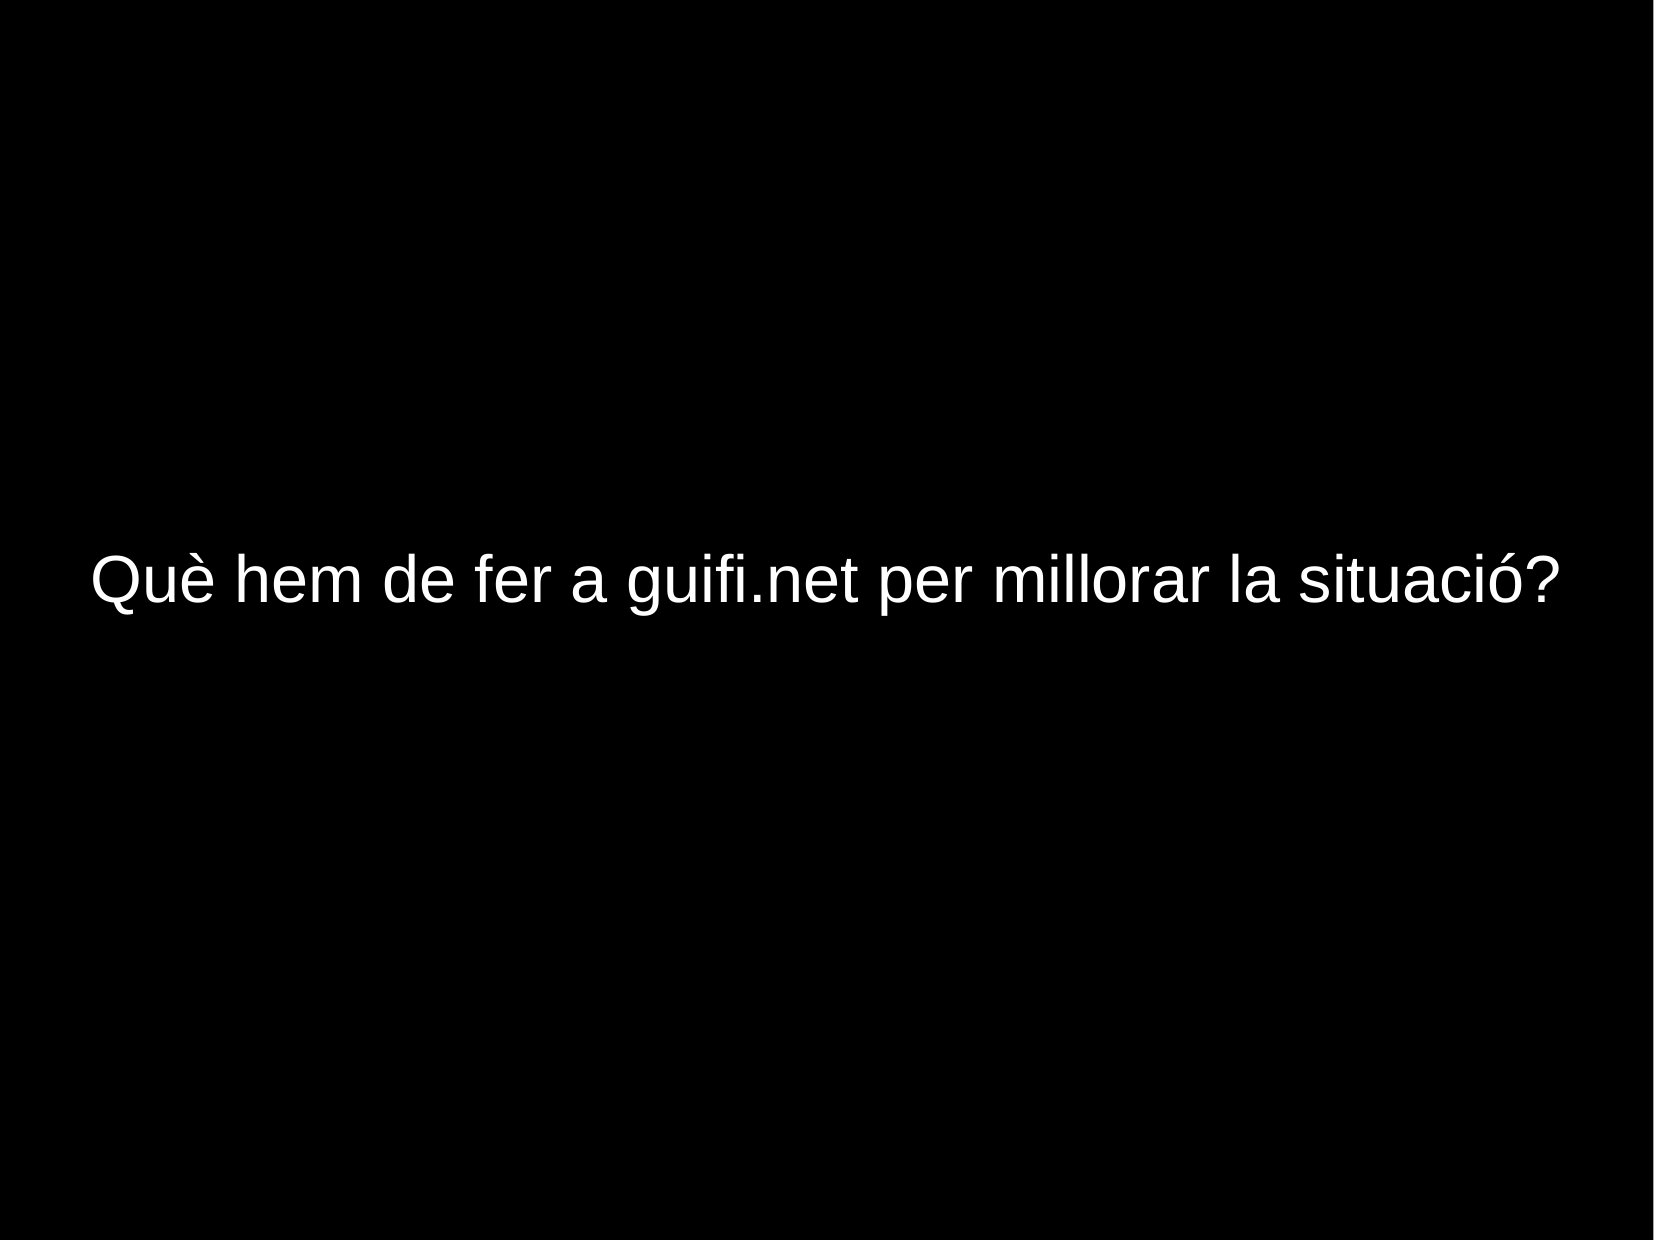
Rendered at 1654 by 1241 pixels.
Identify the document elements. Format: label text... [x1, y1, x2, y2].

subtitle Què hem de fer a guifi.net per millorar la situació? [82, 56, 1571, 1102]
